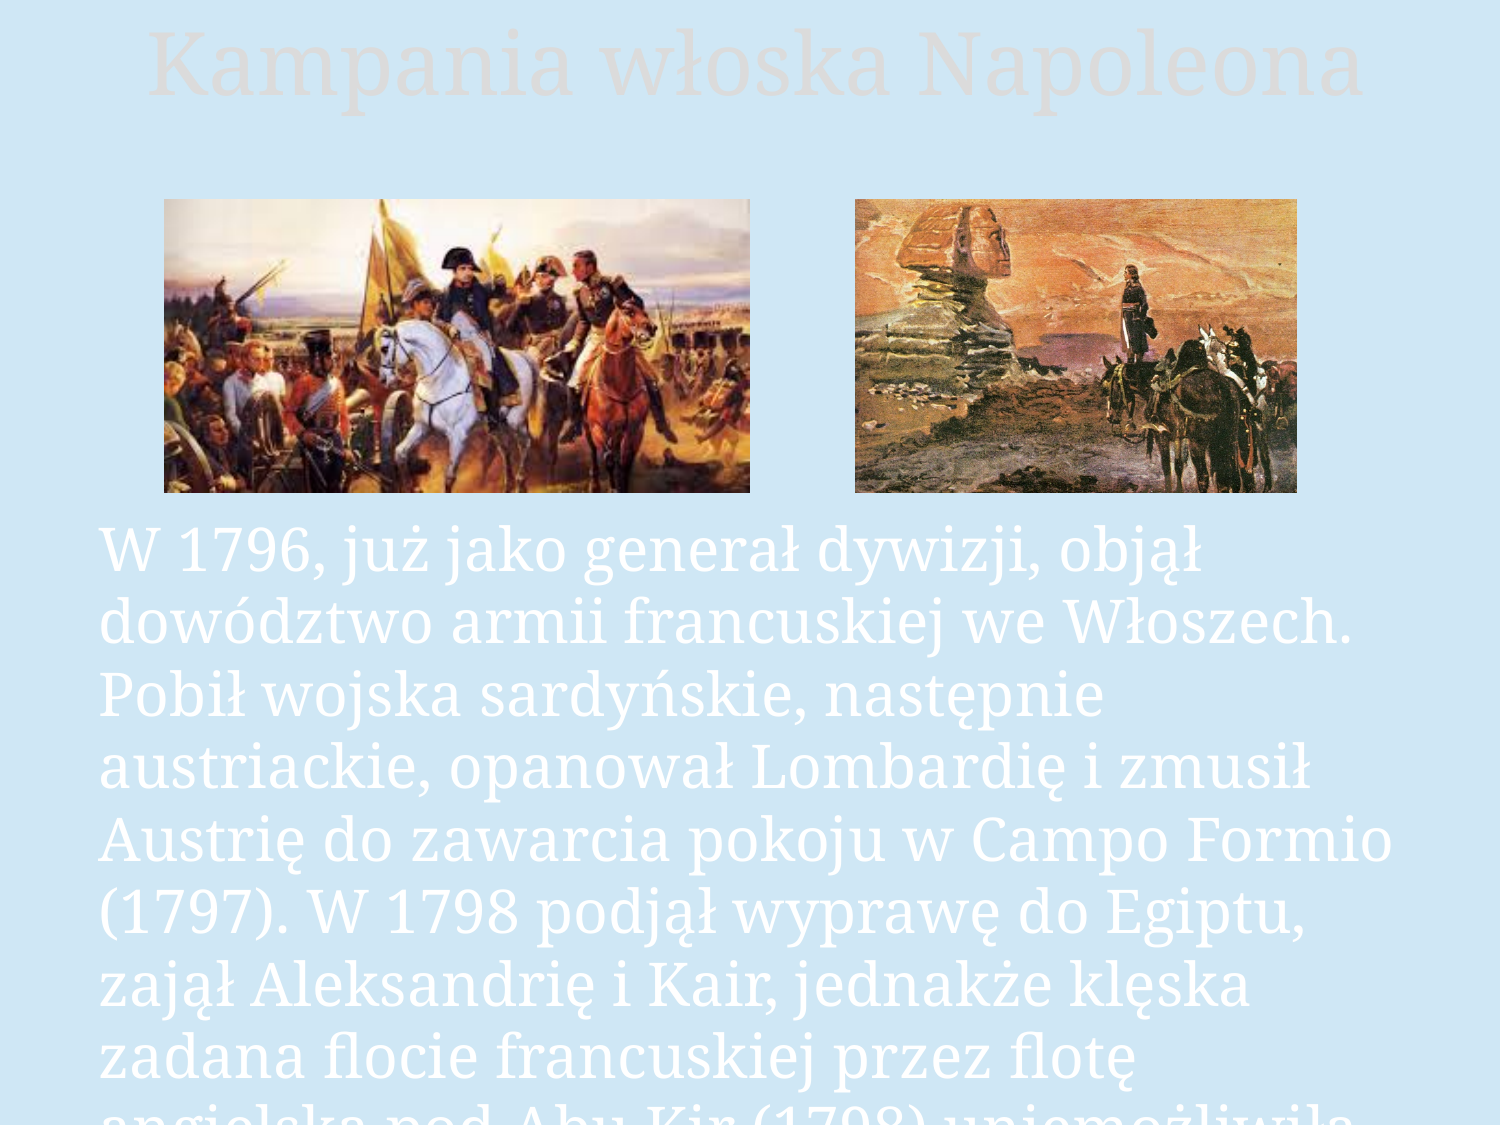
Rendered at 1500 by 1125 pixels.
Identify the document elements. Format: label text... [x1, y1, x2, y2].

picture [855, 199, 1297, 493]
title Kampania włoska Napoleona [82, 0, 1432, 155]
list W 1796, już jako generał dywizji, objął dowództwo armii francuskiej we Włoszech. Pobił wojska sardyńskie, następnie austriackie, opanował Lombardię i zmusił Austrię do zawarcia pokoju w Campo Formio (1797). W 1798 podjął wyprawę do Egiptu, zajął Aleksandrię i Kair, jednakże klęska zadana flocie francuskiej przez flotę angielską pod Abu Kir (1798) uniemożliwiła powrót jego wojsk do Francji. [83, 503, 1434, 1074]
picture [164, 199, 750, 493]
